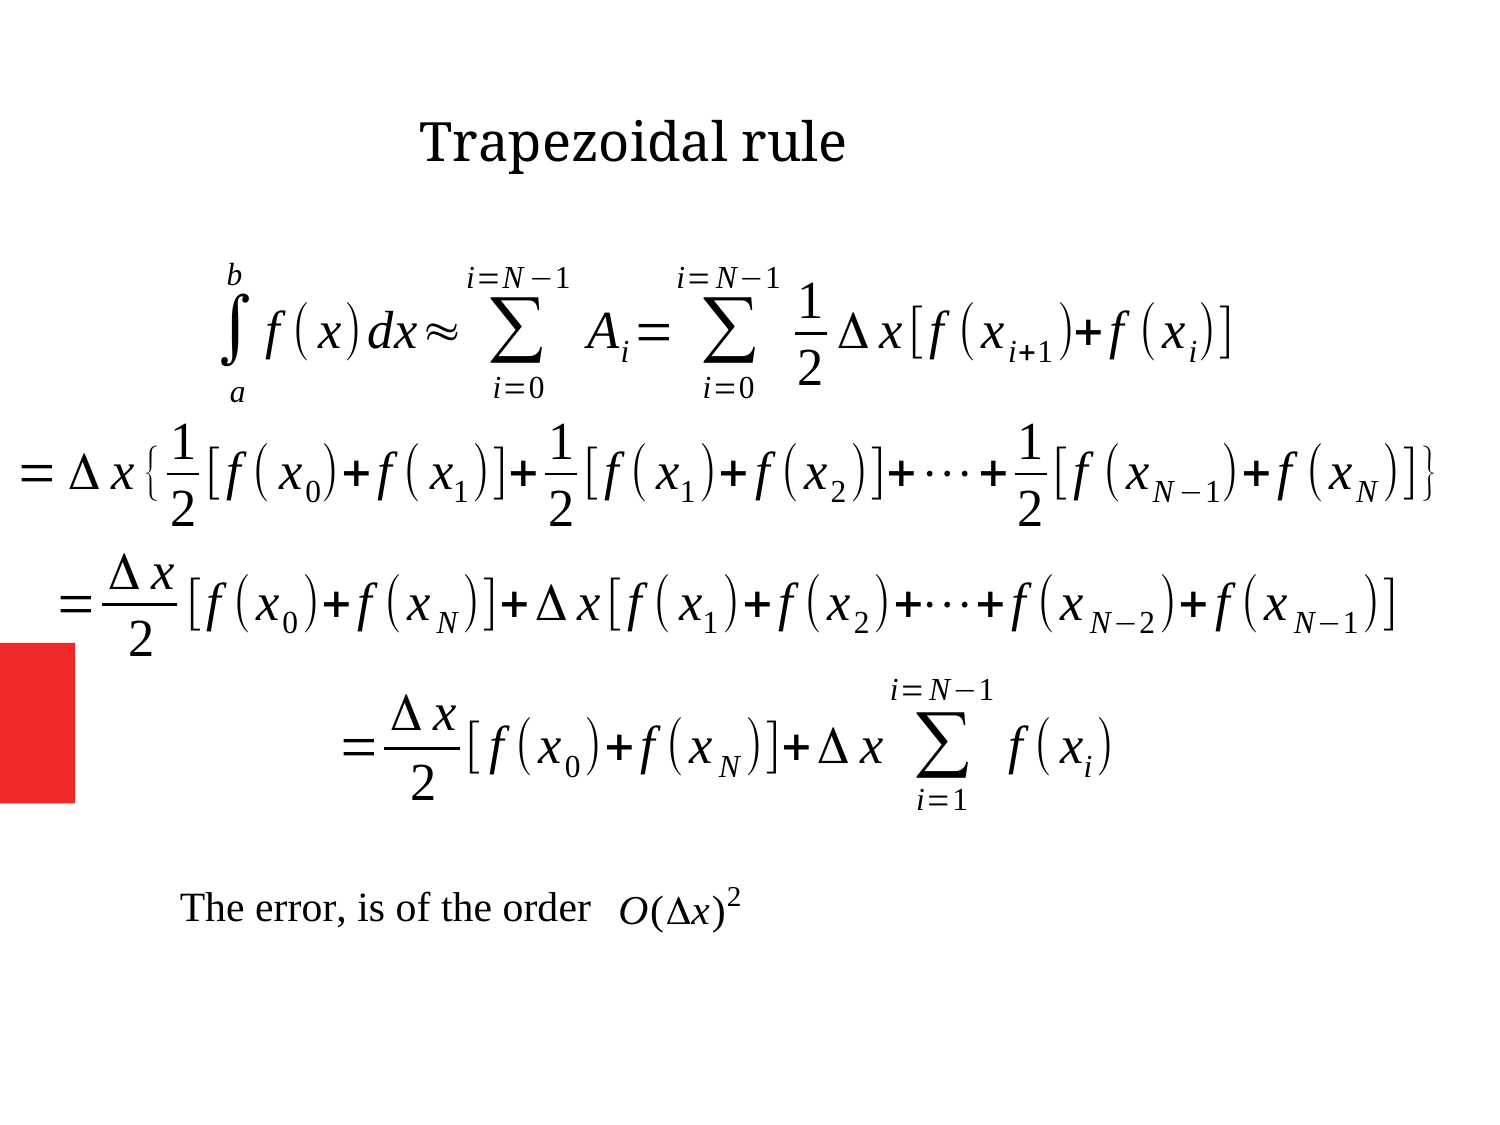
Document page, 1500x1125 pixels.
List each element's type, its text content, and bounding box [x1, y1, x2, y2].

text_box The error, is of the order [165, 872, 1036, 938]
chart [0, 254, 1455, 818]
text_box Trapezoidal rule [404, 99, 863, 180]
chart [612, 875, 751, 946]
